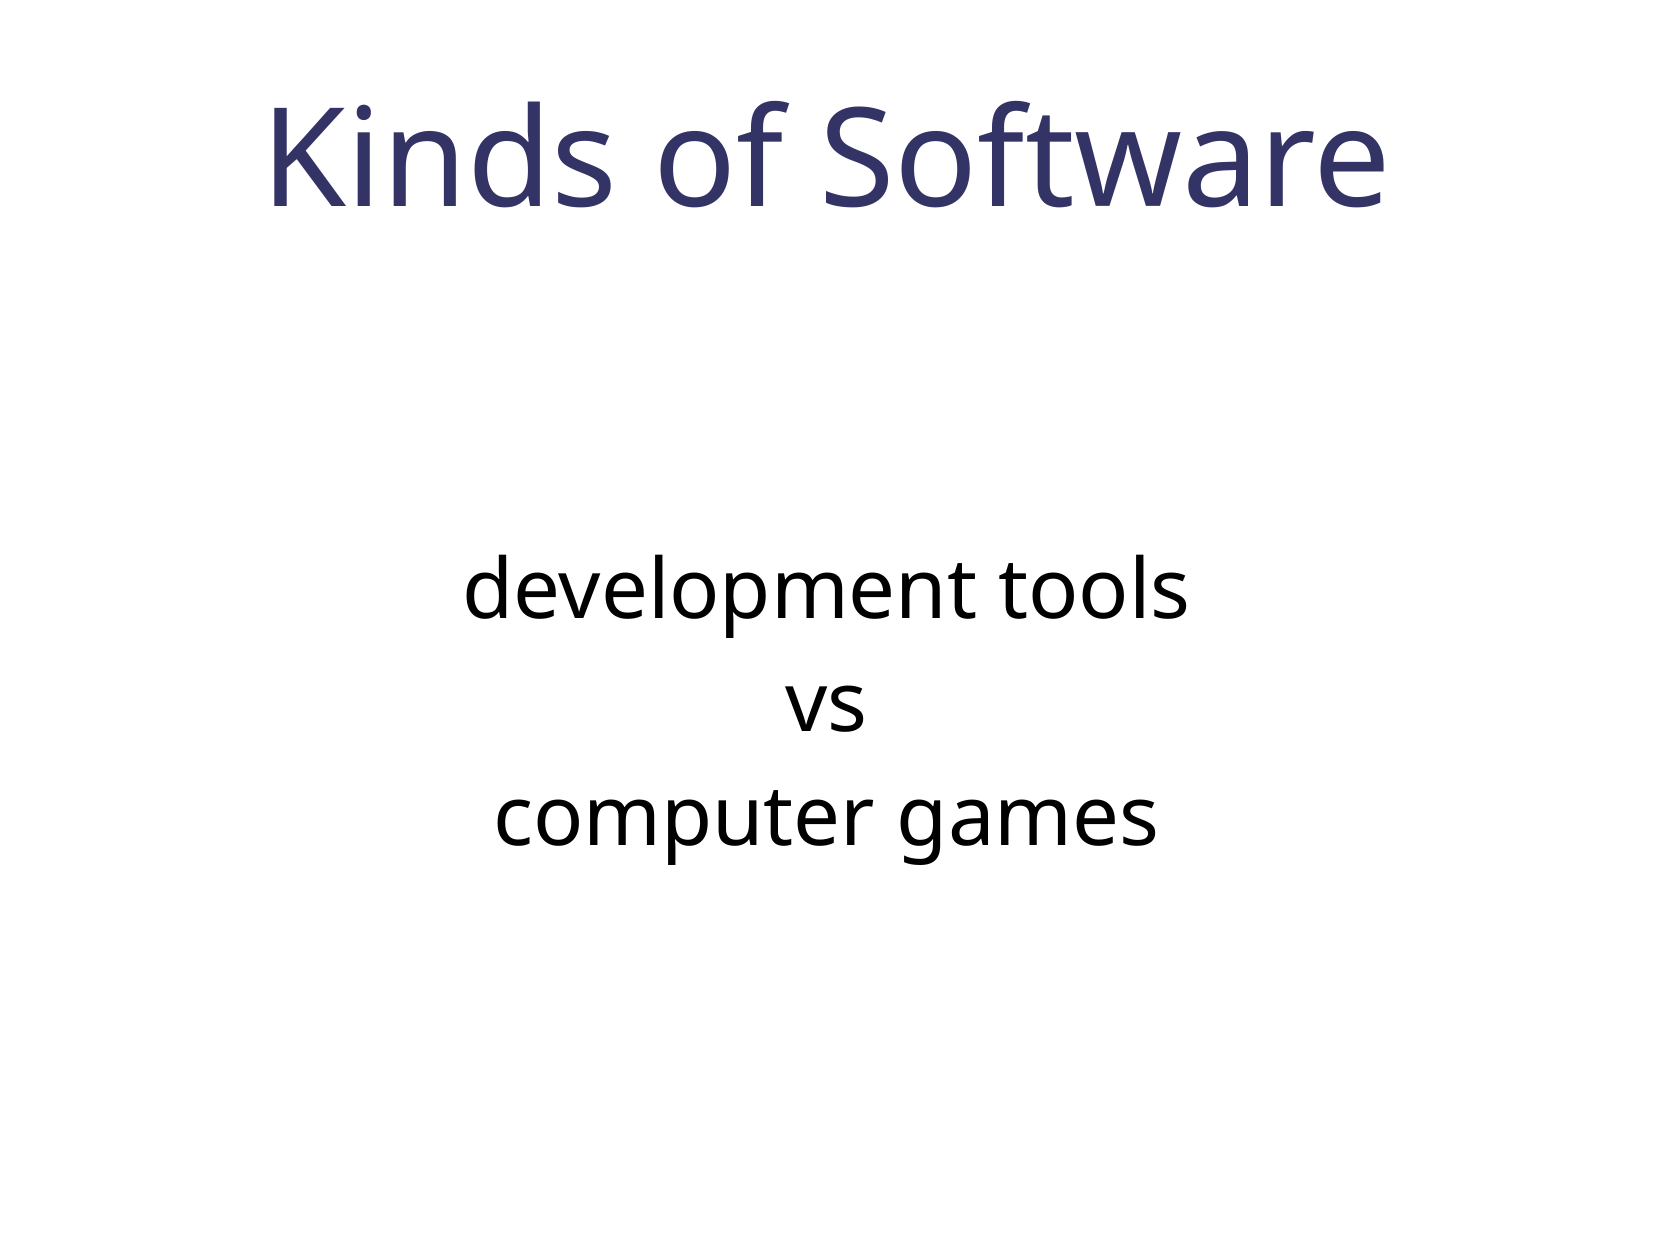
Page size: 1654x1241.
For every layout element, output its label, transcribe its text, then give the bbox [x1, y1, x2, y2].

title Kinds of Software [82, 56, 1571, 250]
subtitle development tools vs computer games [82, 297, 1571, 1102]
